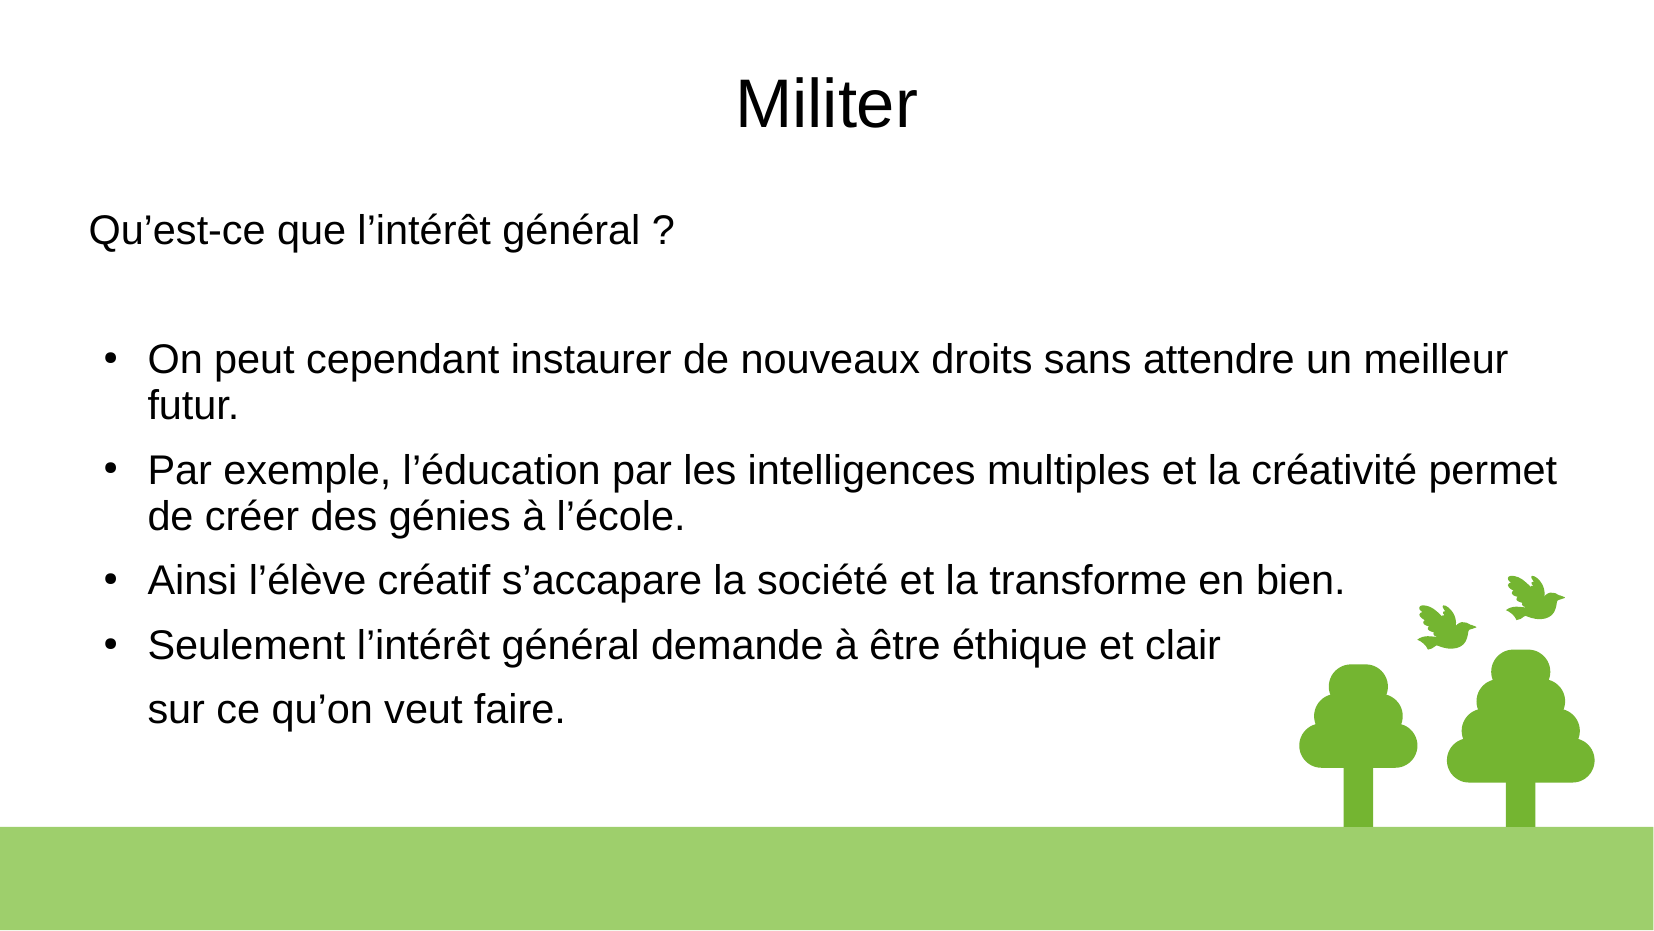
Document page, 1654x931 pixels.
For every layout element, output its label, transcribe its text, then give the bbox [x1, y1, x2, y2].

list Qu’est-ce que l’intérêt général ? On peut cependant instaurer de nouveaux droits sans attendre un meilleur futur. Par exemple, l’éducation par les intelligences multiples et la créativité permet de créer des génies à l’école. Ainsi l’élève créatif s’accapare la société et la transforme en bien. Seulement l’intérêt général demande à être éthique et clair sur ce qu’on veut faire. [88, 206, 1565, 739]
title Militer [88, 29, 1565, 178]
